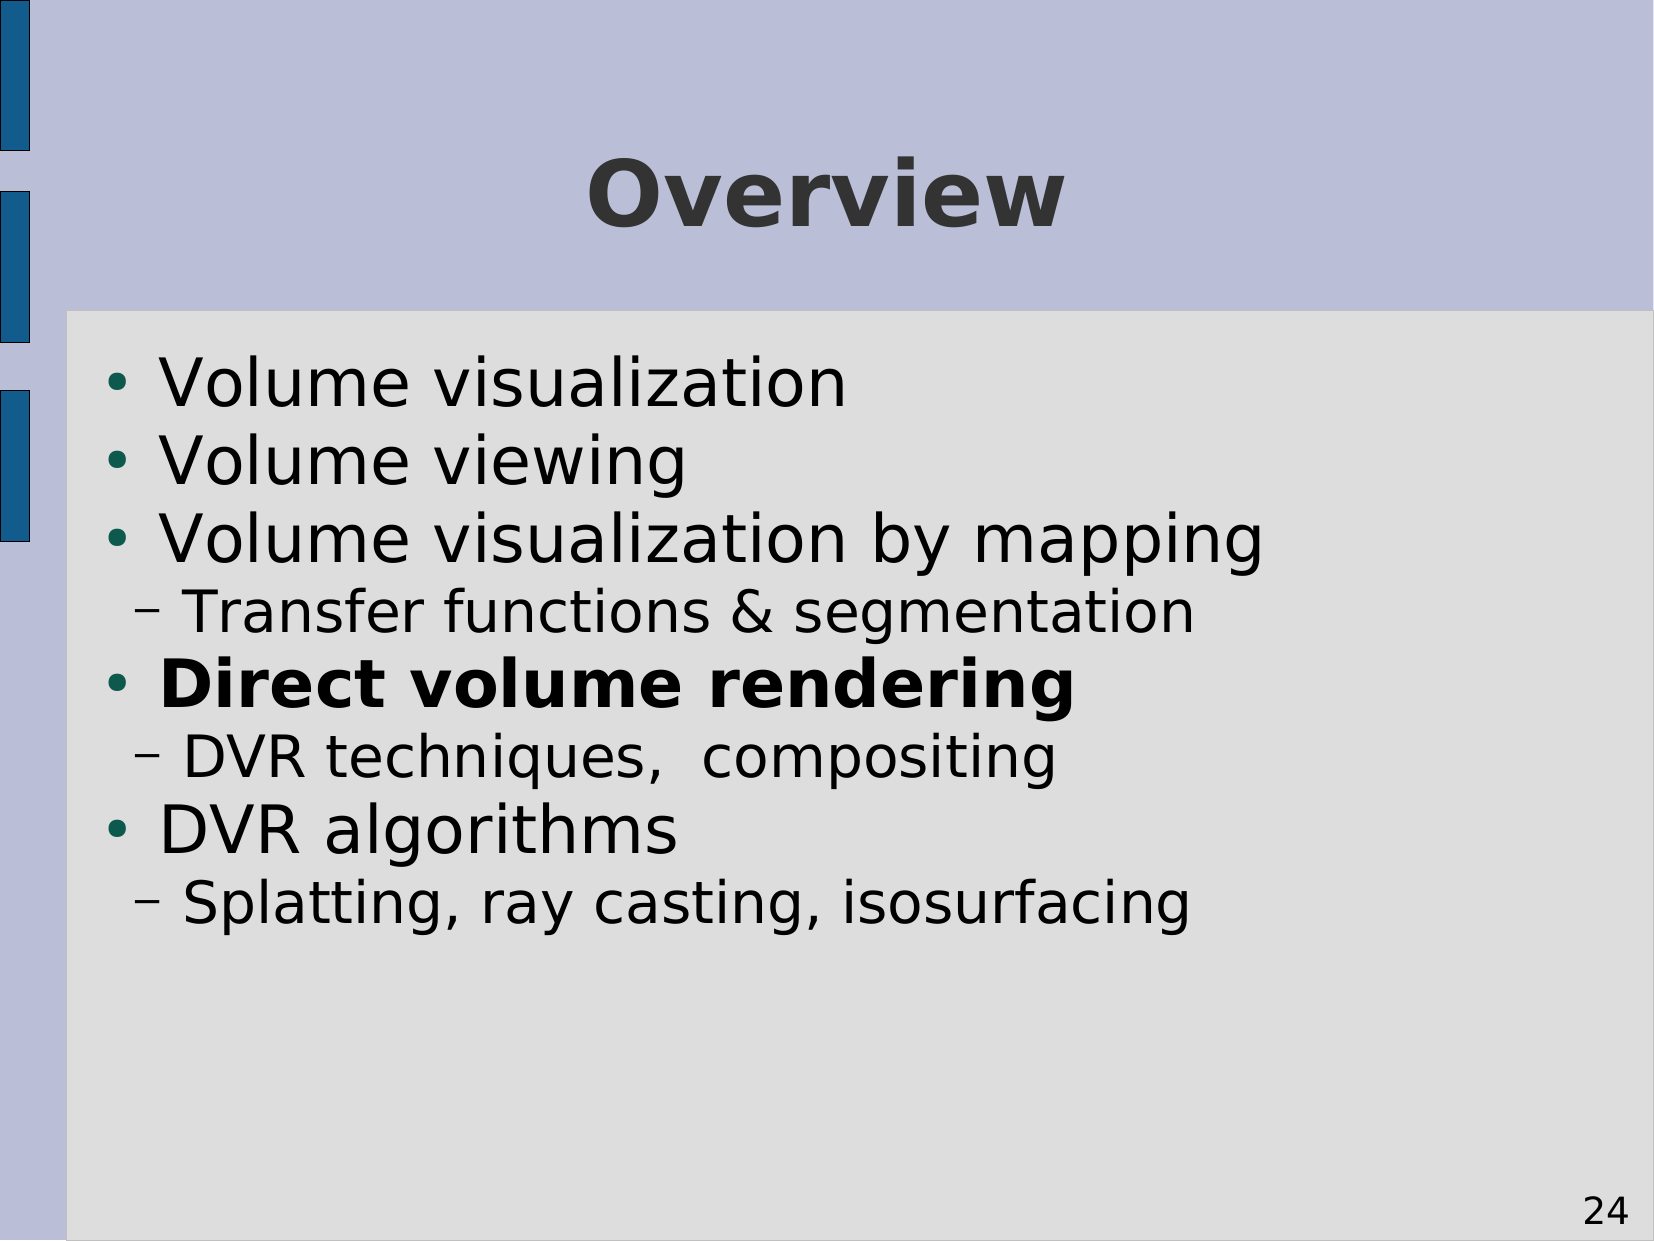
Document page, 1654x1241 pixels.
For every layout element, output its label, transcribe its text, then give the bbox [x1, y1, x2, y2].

list Volume visualization Volume viewing Volume visualization by mapping Transfer functions & segmentation Direct volume rendering DVR techniques, compositing DVR algorithms Splatting, ray casting, isosurfacing [87, 344, 1639, 1191]
title Overview [121, 91, 1534, 299]
